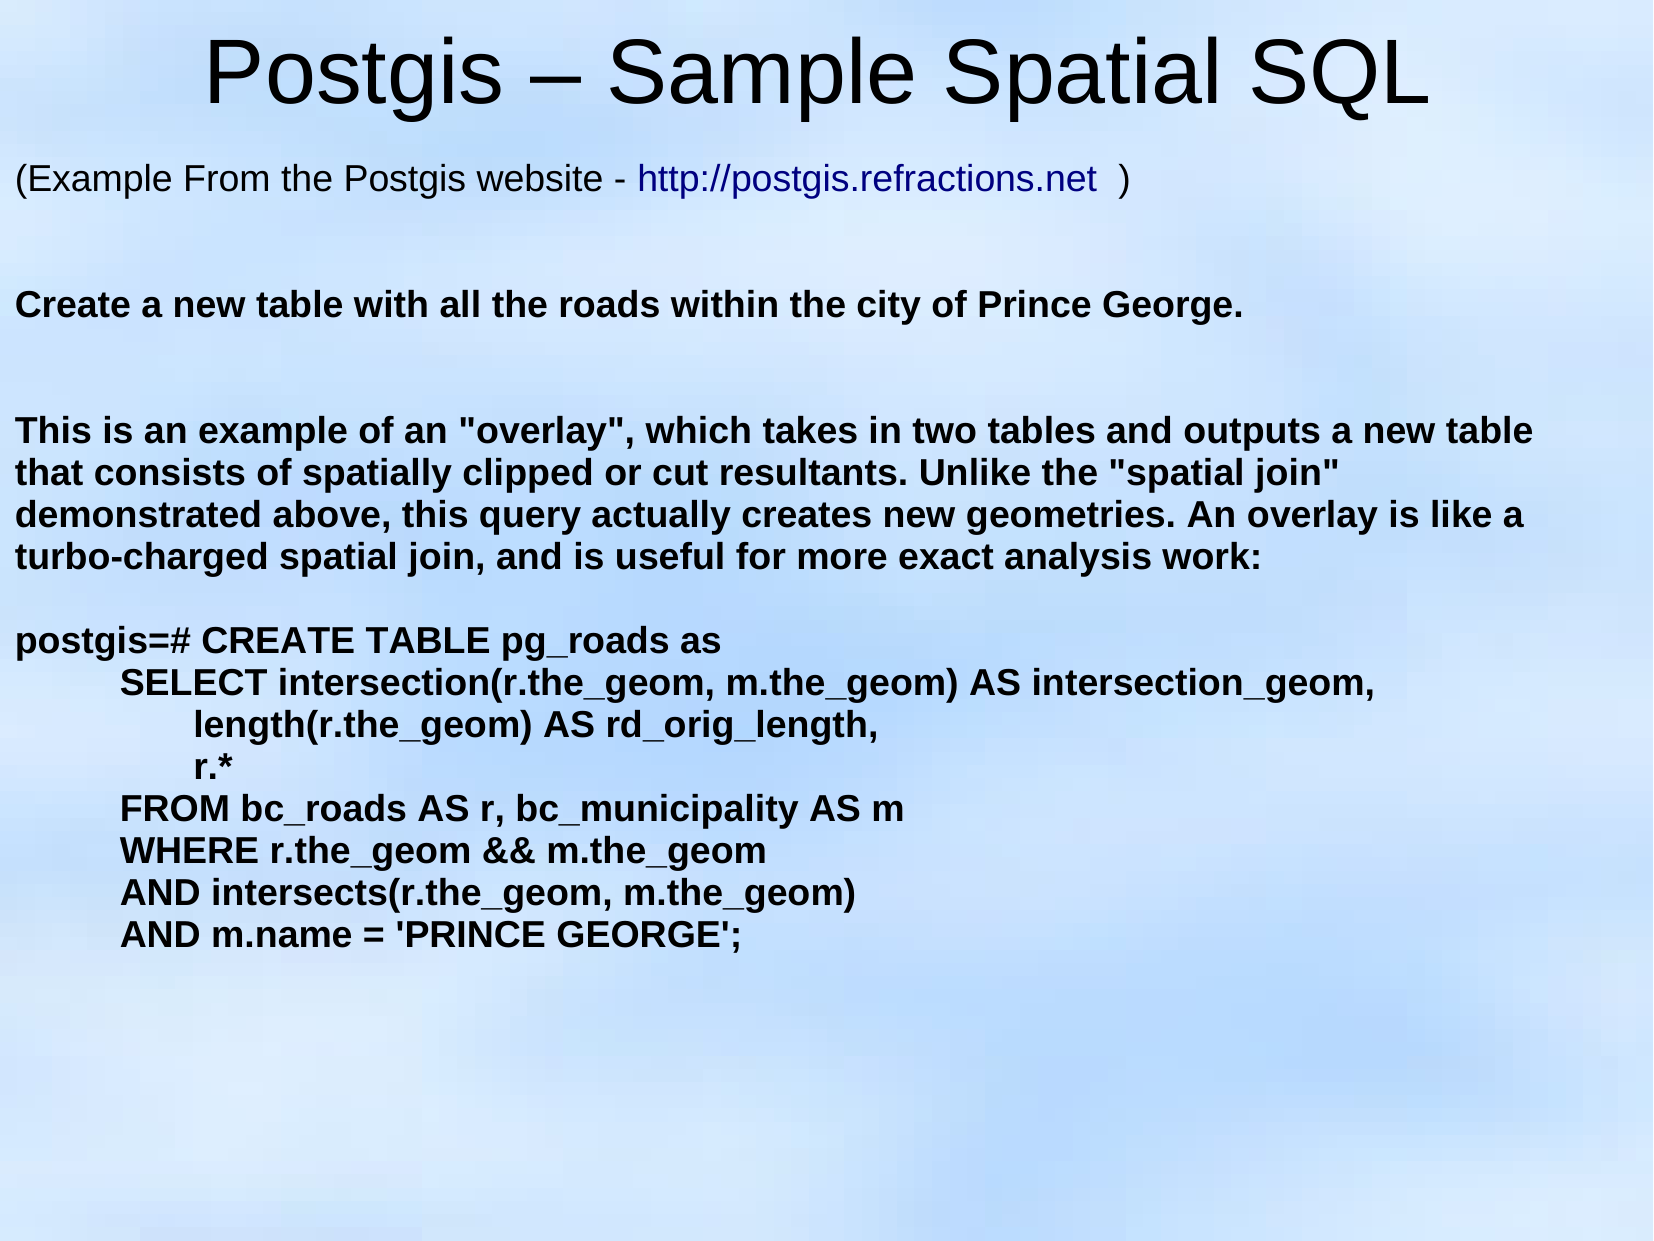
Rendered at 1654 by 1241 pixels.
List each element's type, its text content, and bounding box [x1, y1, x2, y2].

picture [0, 0, 1654, 1241]
title Postgis – Sample Spatial SQL [74, 0, 1563, 145]
text_box (Example From the Postgis website - http://postgis.refractions.net ) Create a new table with all the roads within the city of Prince George. This is an example of an "overlay", which takes in two tables and outputs a new table that consists of spatially clipped or cut resultants. Unlike the "spatial join" demonstrated above, this query actually creates new geometries. An overlay is like a turbo-charged spatial join, and is useful for more exact analysis work: postgis=# CREATE TABLE pg_roads as SELECT intersection(r.the_geom, m.the_geom) AS intersection_geom, length(r.the_geom) AS rd_orig_length, r.* FROM bc_roads AS r, bc_municipality AS m WHERE r.the_geom && m.the_geom AND intersects(r.the_geom, m.the_geom) AND m.name = 'PRINCE GEORGE'; [0, 149, 1612, 1070]
